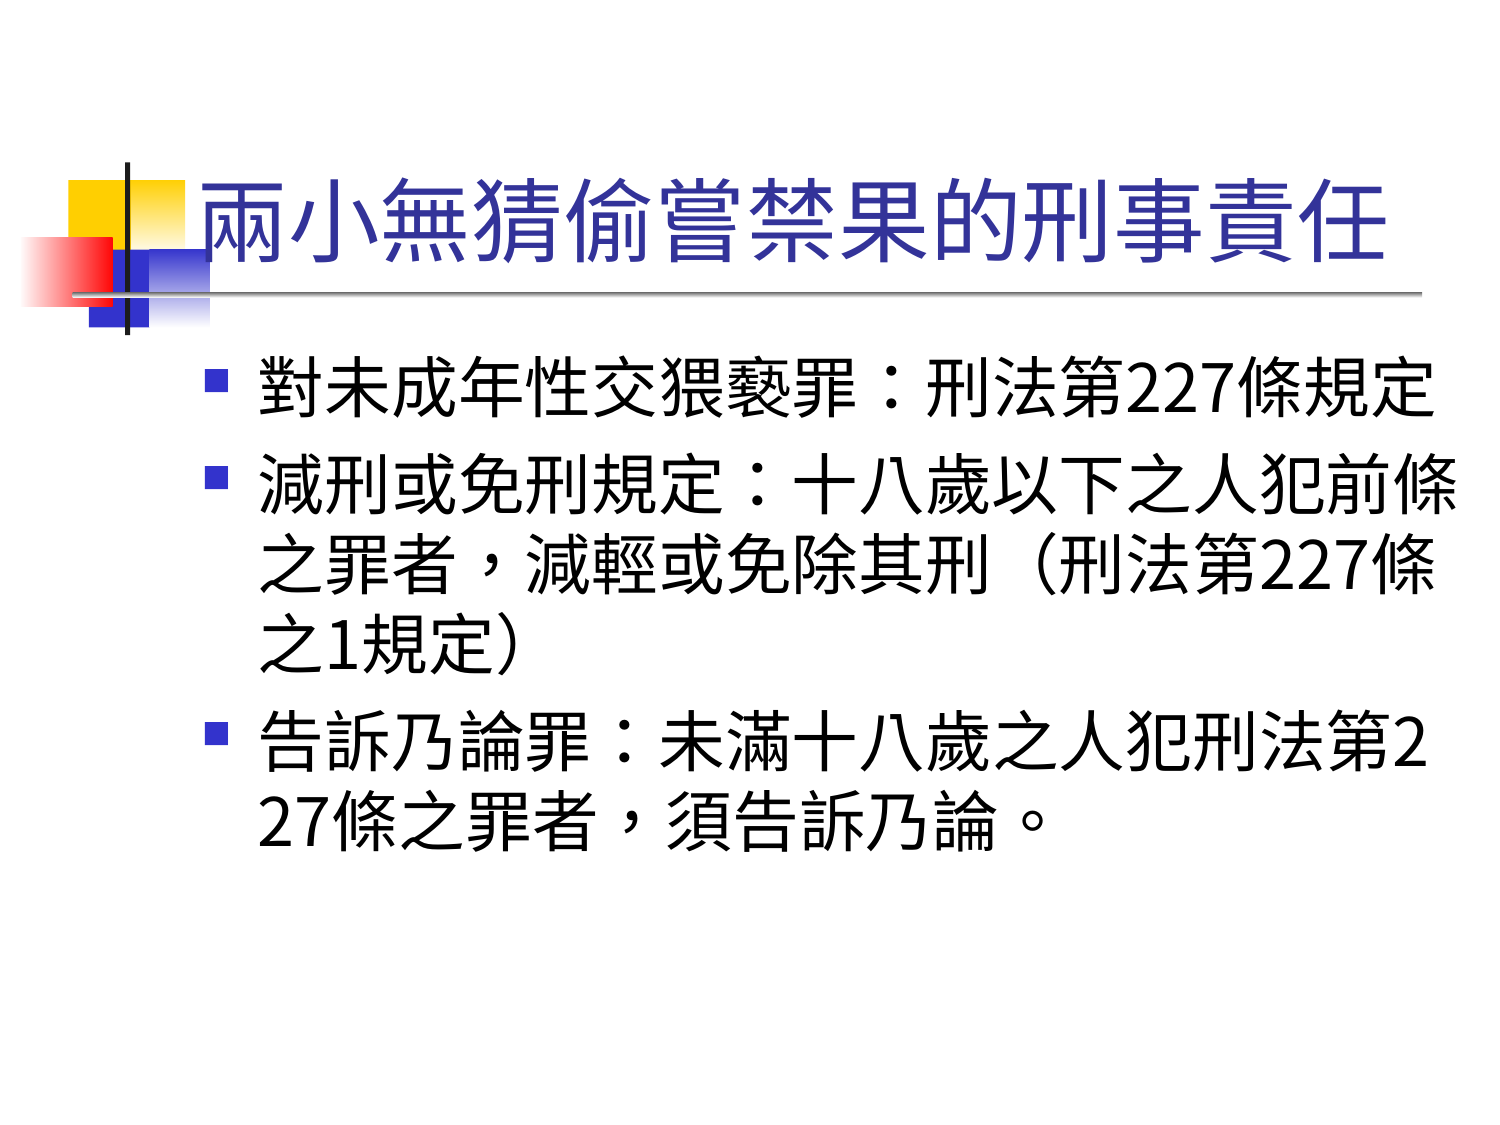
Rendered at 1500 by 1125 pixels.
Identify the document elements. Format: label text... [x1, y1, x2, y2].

title 兩小無猜偷嘗禁果的刑事責任 [188, 101, 1468, 289]
list 對未成年性交猥褻罪：刑法第227條規定 減刑或免刑規定：十八歲以下之人犯前條之罪者，減輕或免除其刑（刑法第227條之1規定） 告訴乃論罪：未滿十八歲之人犯刑法第227條之罪者，須告訴乃論。 [193, 331, 1469, 1007]
